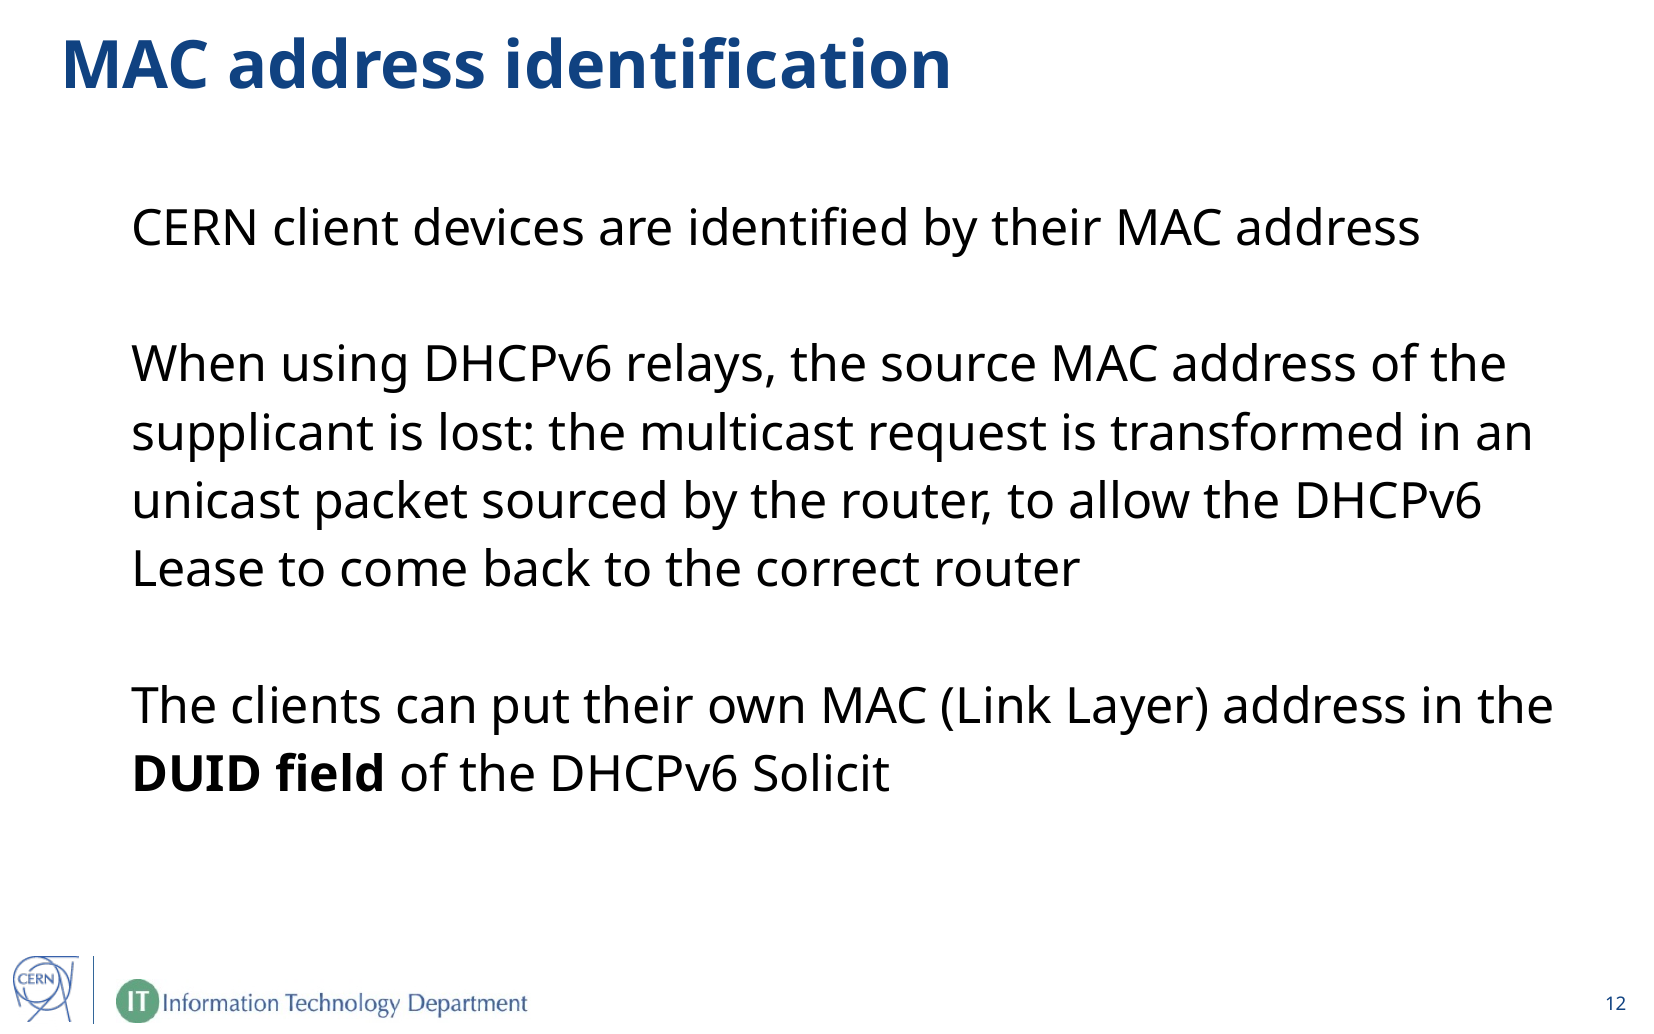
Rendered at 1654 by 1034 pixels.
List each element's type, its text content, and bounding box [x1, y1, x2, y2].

title MAC address identification [60, 0, 1528, 138]
text_box CERN client devices are identified by their MAC address When using DHCPv6 relays, the source MAC address of the supplicant is lost: the multicast request is transformed in an unicast packet sourced by the router, to allow the DHCPv6 Lease to come back to the correct router The clients can put their own MAC (Link Layer) address in the DUID field of the DHCPv6 Solicit [116, 184, 1606, 1034]
picture [13, 956, 79, 1032]
